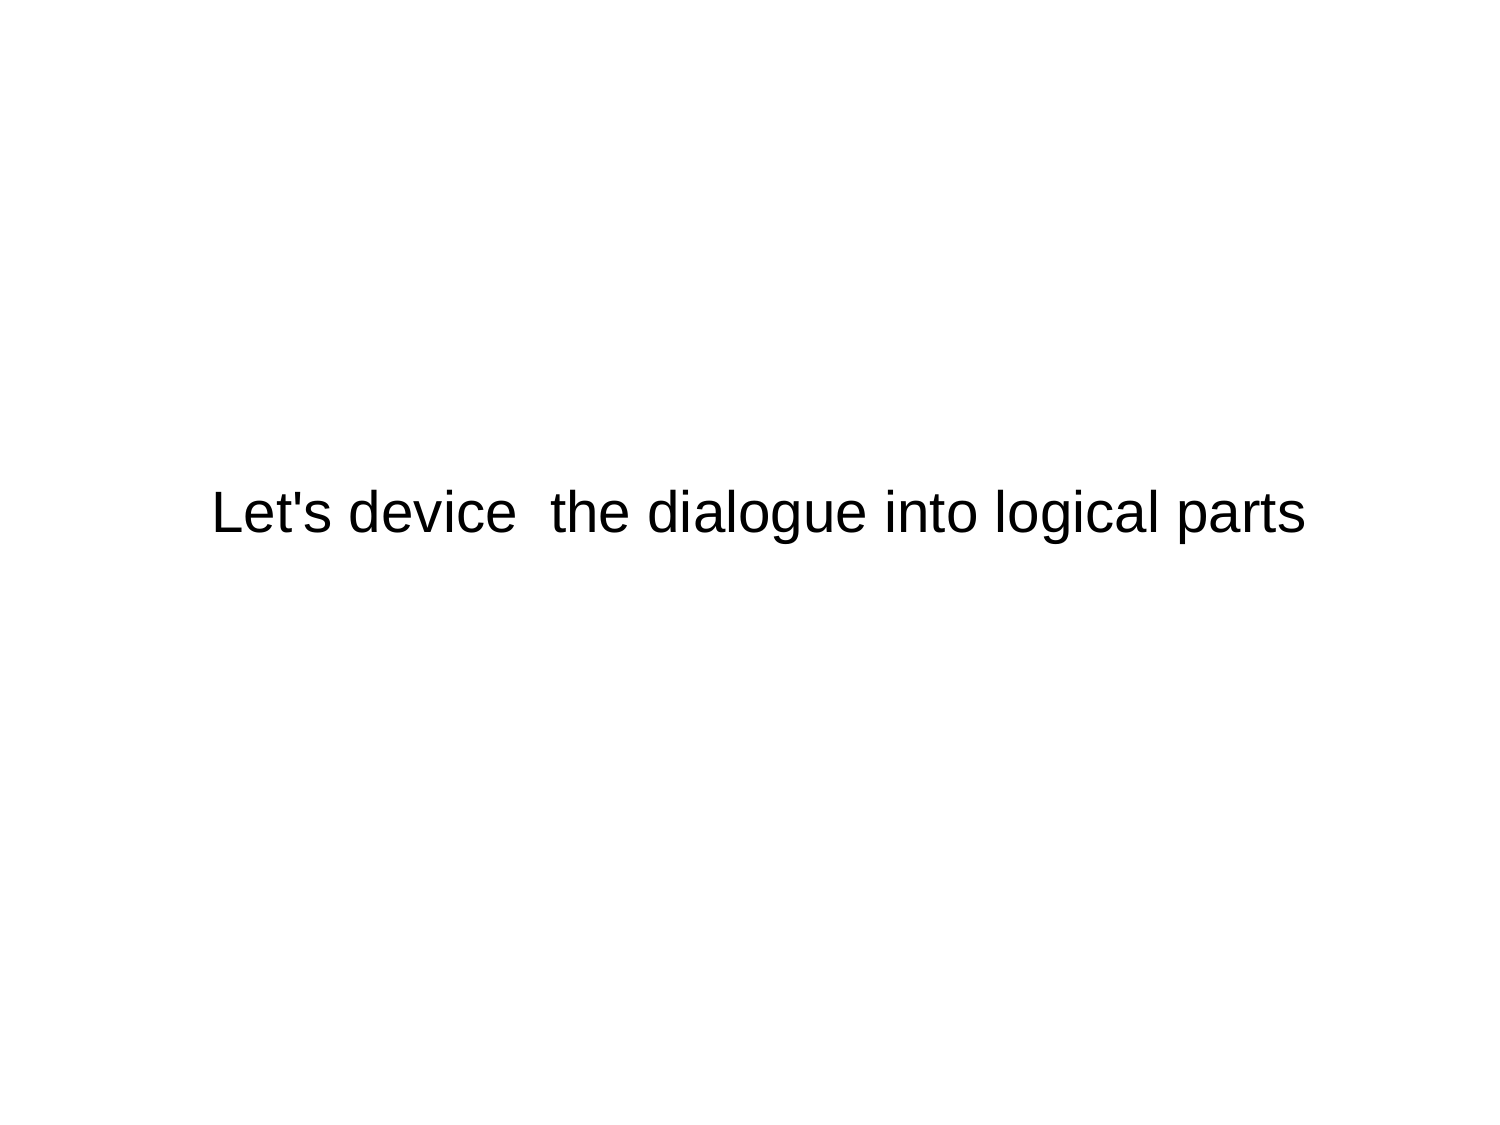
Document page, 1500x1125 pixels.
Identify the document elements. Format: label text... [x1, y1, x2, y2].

text_box Let's device the dialogue into logical parts [196, 472, 1323, 553]
